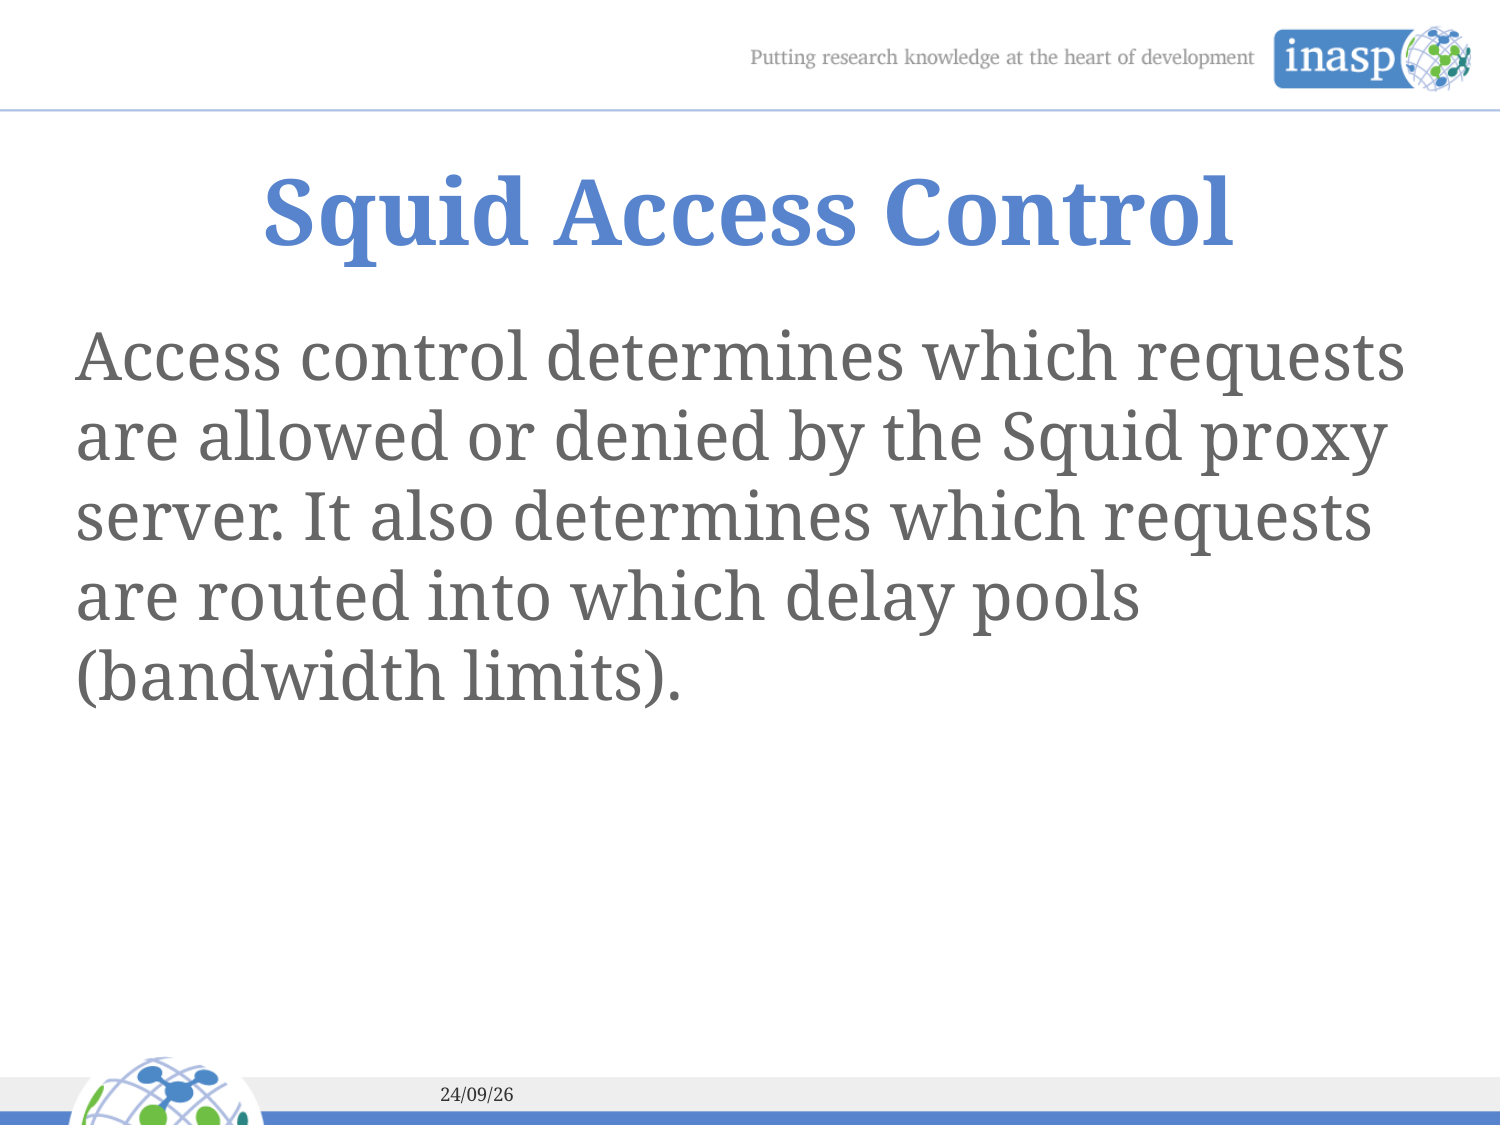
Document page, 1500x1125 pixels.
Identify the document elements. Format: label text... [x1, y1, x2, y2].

picture [0, 0, 1500, 1125]
title Squid Access Control [75, 129, 1426, 313]
list Access control determines which requests are allowed or denied by the Squid proxy server. It also determines which requests are routed into which delay pools (bandwidth limits). [75, 313, 1426, 967]
